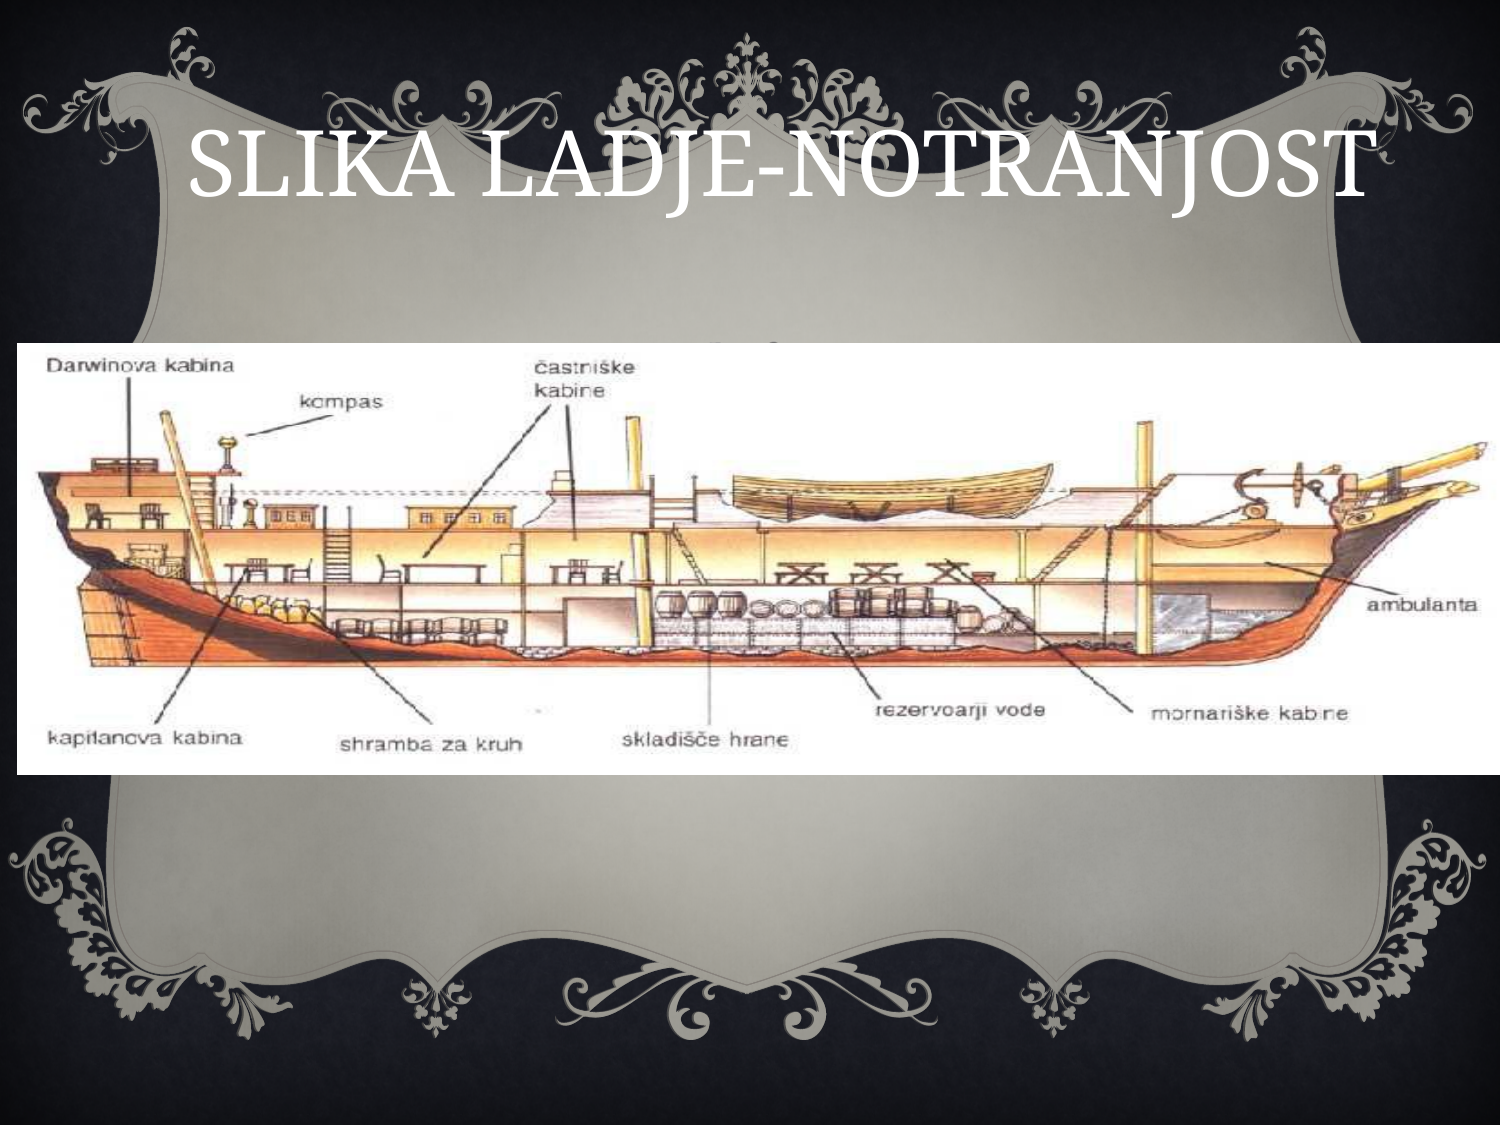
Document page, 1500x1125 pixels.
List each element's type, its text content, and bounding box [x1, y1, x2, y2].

list SLIKA LADJE-NOTRANJOST [171, 42, 1400, 185]
picture [0, 0, 1500, 1125]
